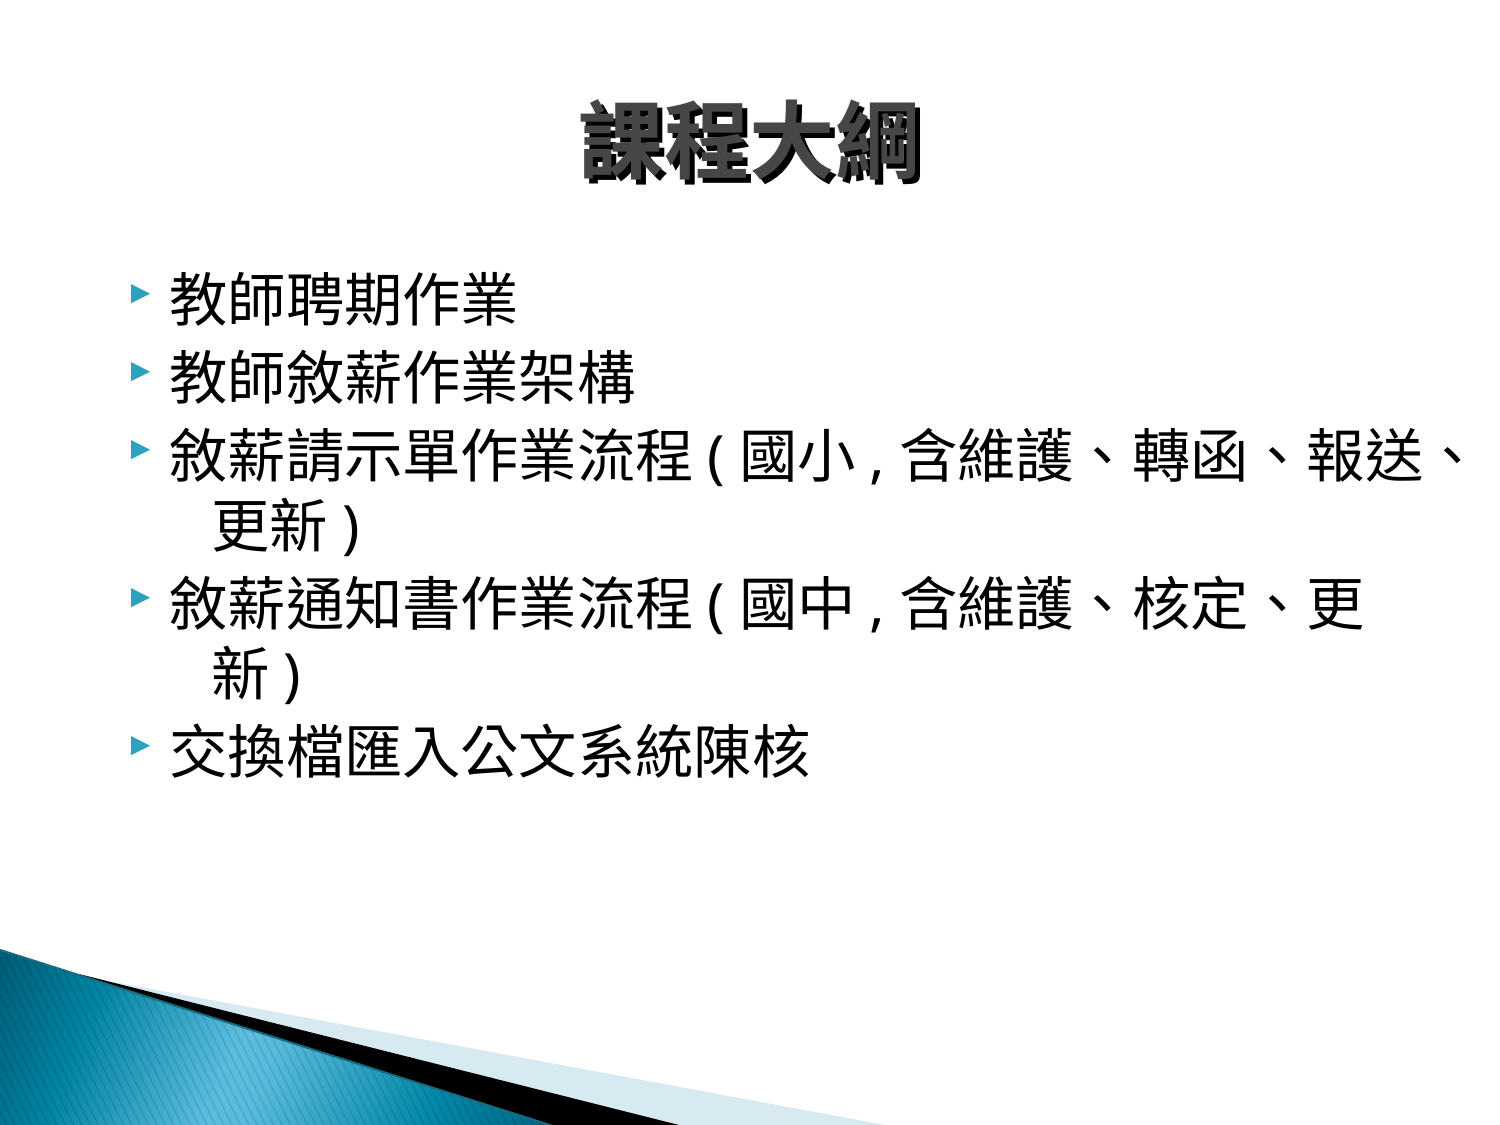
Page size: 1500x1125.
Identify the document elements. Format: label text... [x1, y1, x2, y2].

title 課程大綱 [75, 45, 1426, 233]
list 教師聘期作業 教師敘薪作業架構 敘薪請示單作業流程(國小,含維護、轉函、報送、更新) 敘薪通知書作業流程(國中,含維護、核定、更新) 交換檔匯入公文系統陳核 [76, 255, 1447, 905]
